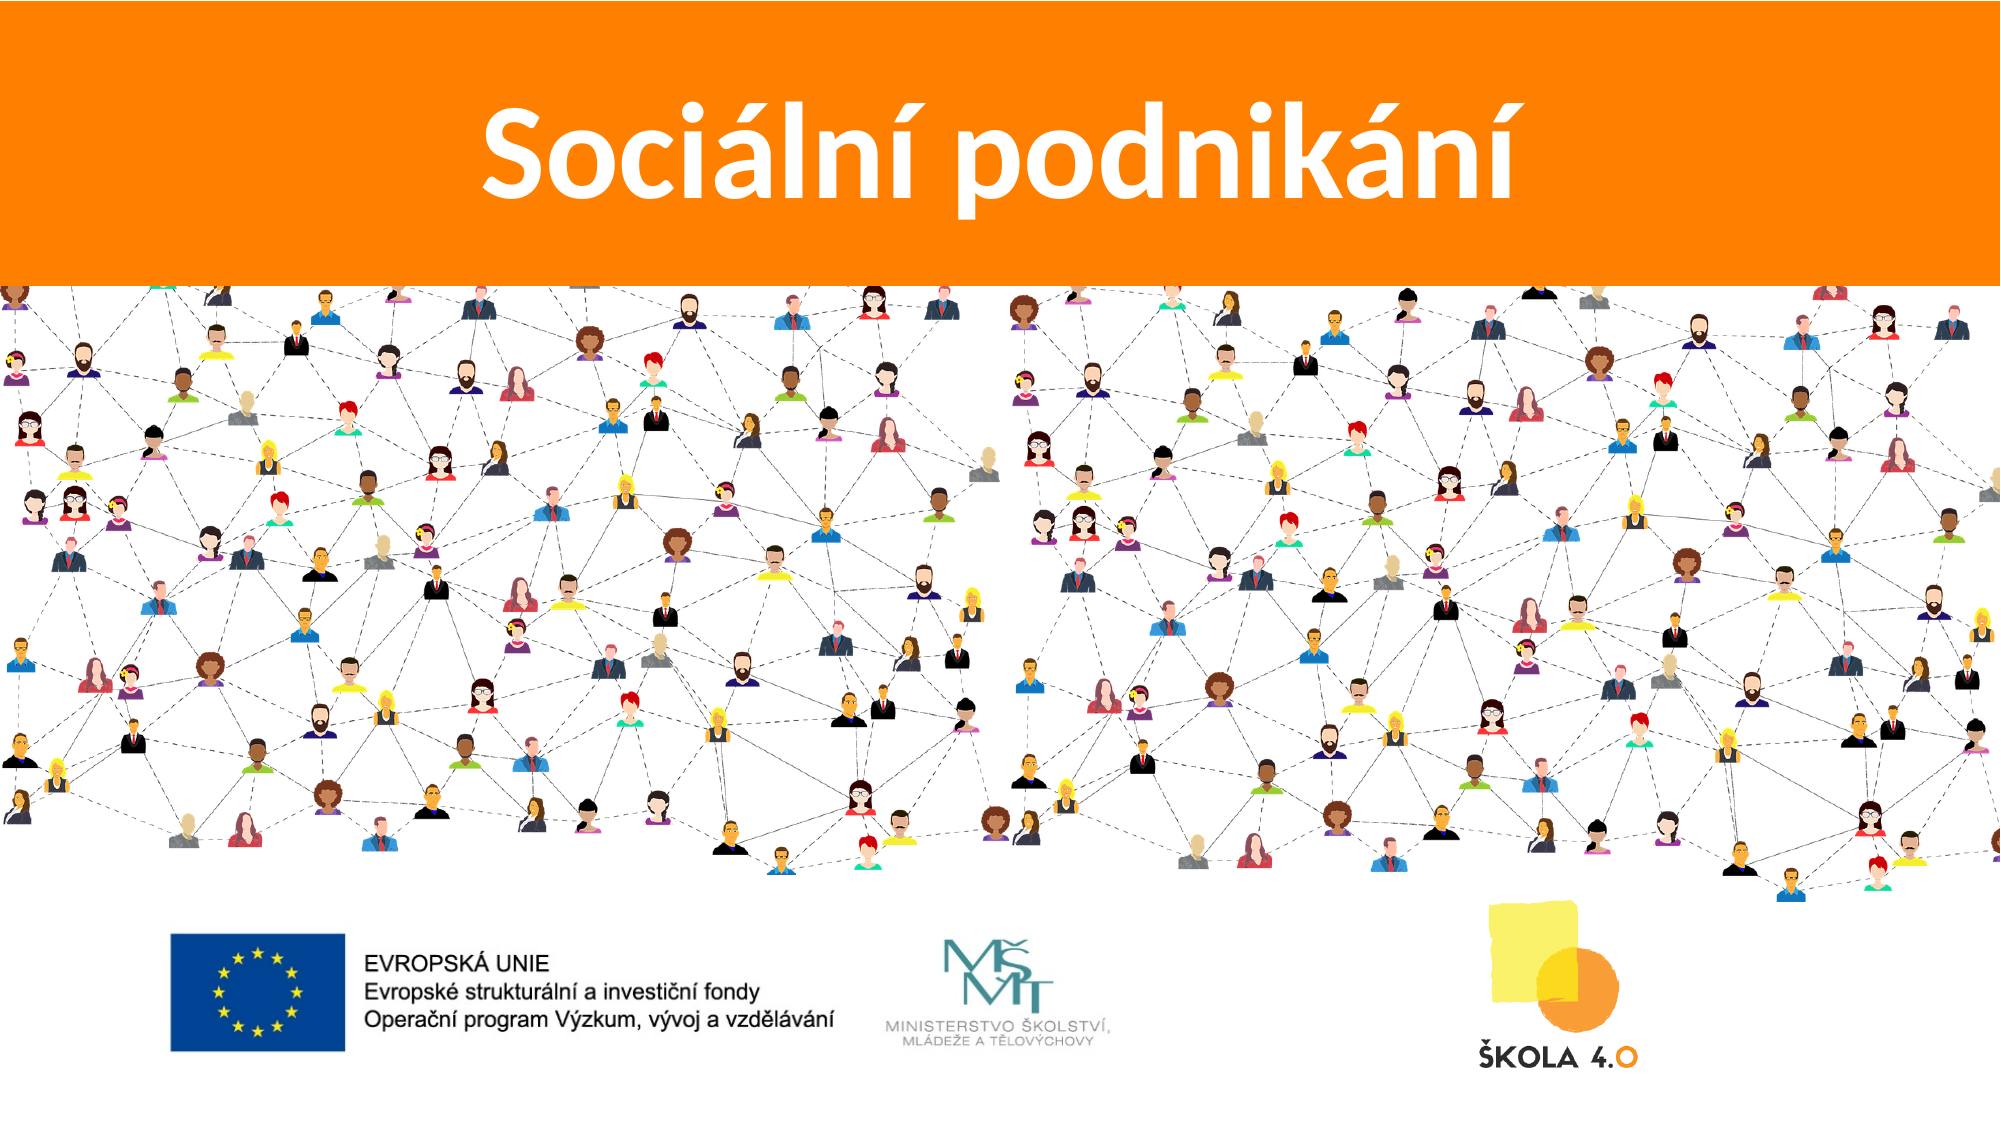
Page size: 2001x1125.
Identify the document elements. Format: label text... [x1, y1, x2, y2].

picture [0, 286, 2000, 1110]
text_box Sociální podnikání [0, 1, 2000, 286]
